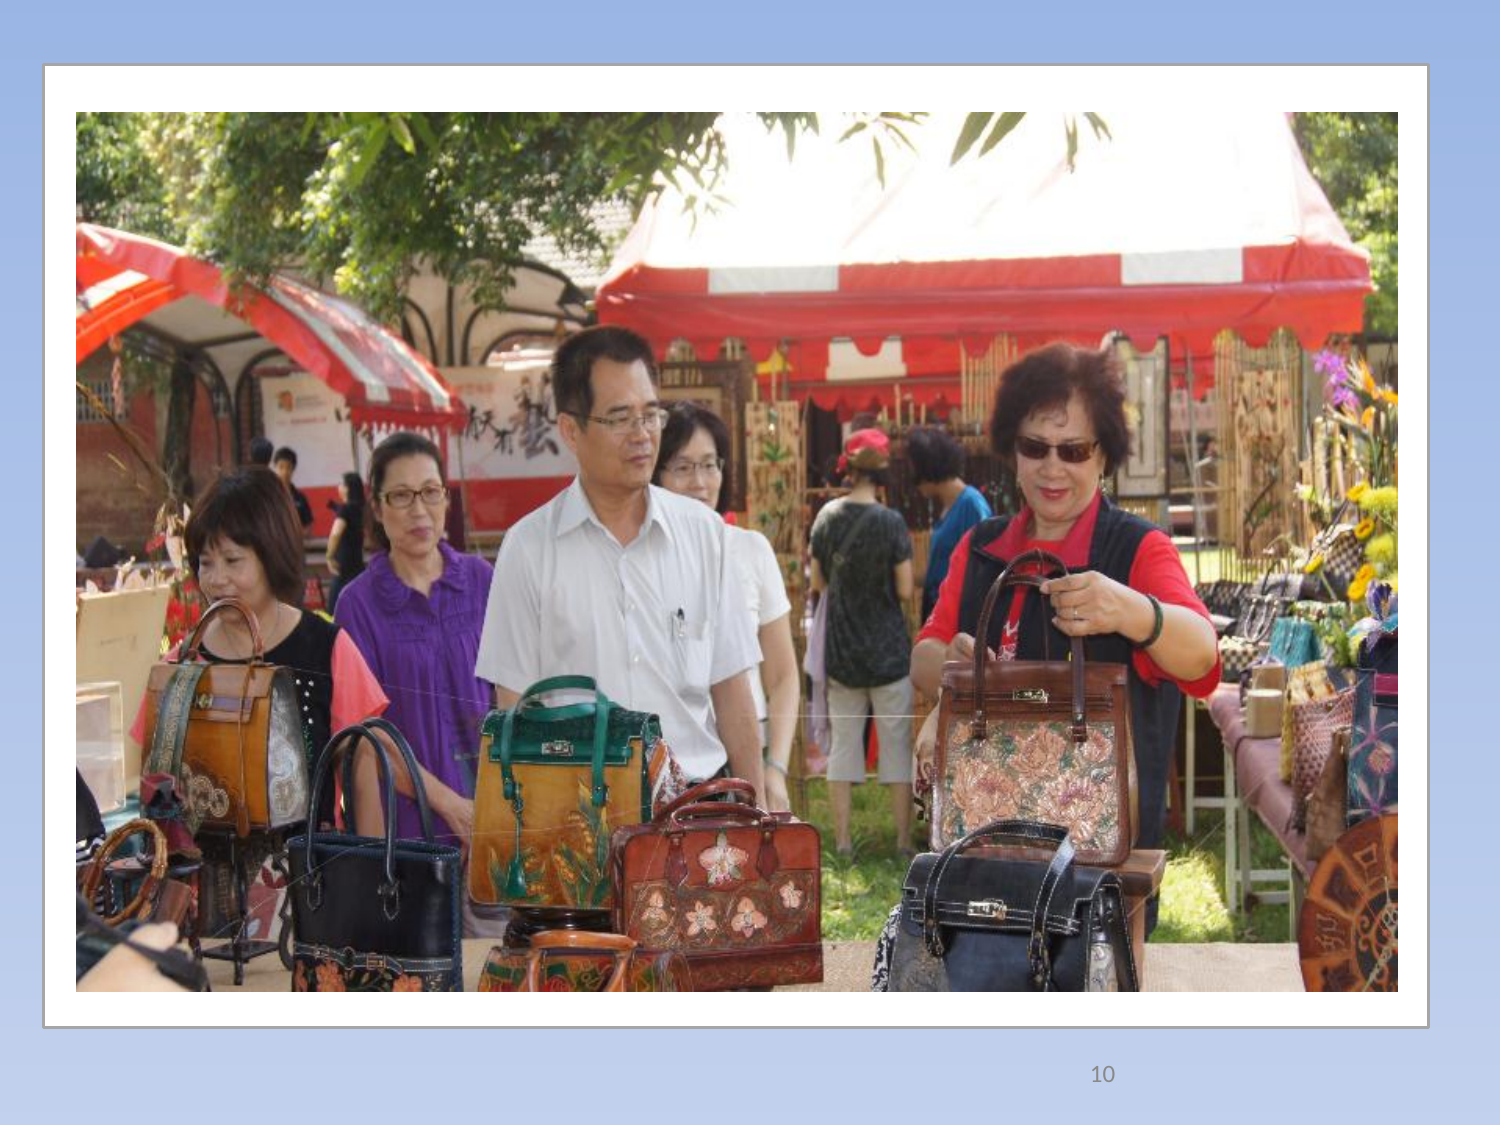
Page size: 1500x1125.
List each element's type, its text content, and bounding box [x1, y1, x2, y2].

text_box [44, 65, 1429, 1028]
text_box 10 [1074, 1042, 1426, 1103]
picture [76, 112, 1398, 992]
